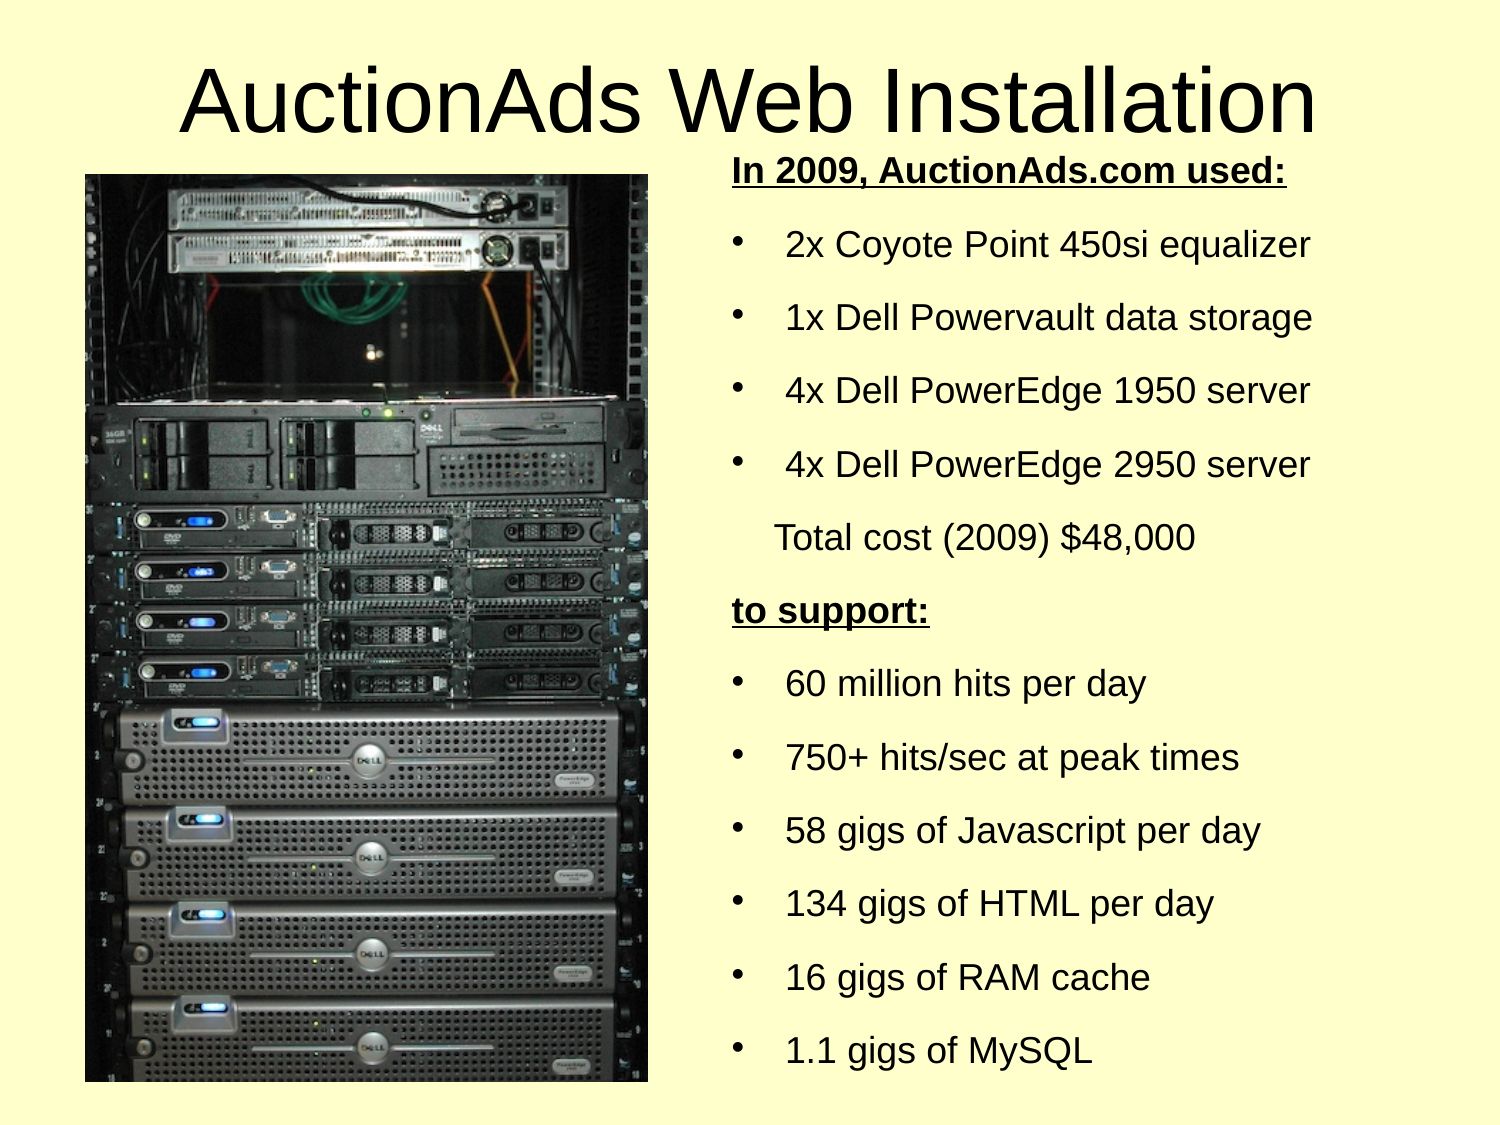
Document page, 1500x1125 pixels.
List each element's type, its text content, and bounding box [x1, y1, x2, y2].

picture [85, 174, 648, 1082]
title AuctionAds Web Installation [75, 40, 1426, 160]
list In 2009, AuctionAds.com used: 2x Coyote Point 450si equalizer 1x Dell Powervault data storage 4x Dell PowerEdge 1950 server 4x Dell PowerEdge 2950 server Total cost (2009) $48,000 to support: 60 million hits per day 750+ hits/sec at peak times 58 gigs of Javascript per day 134 gigs of HTML per day 16 gigs of RAM cache 1.1 gigs of MySQL [714, 148, 1426, 1073]
